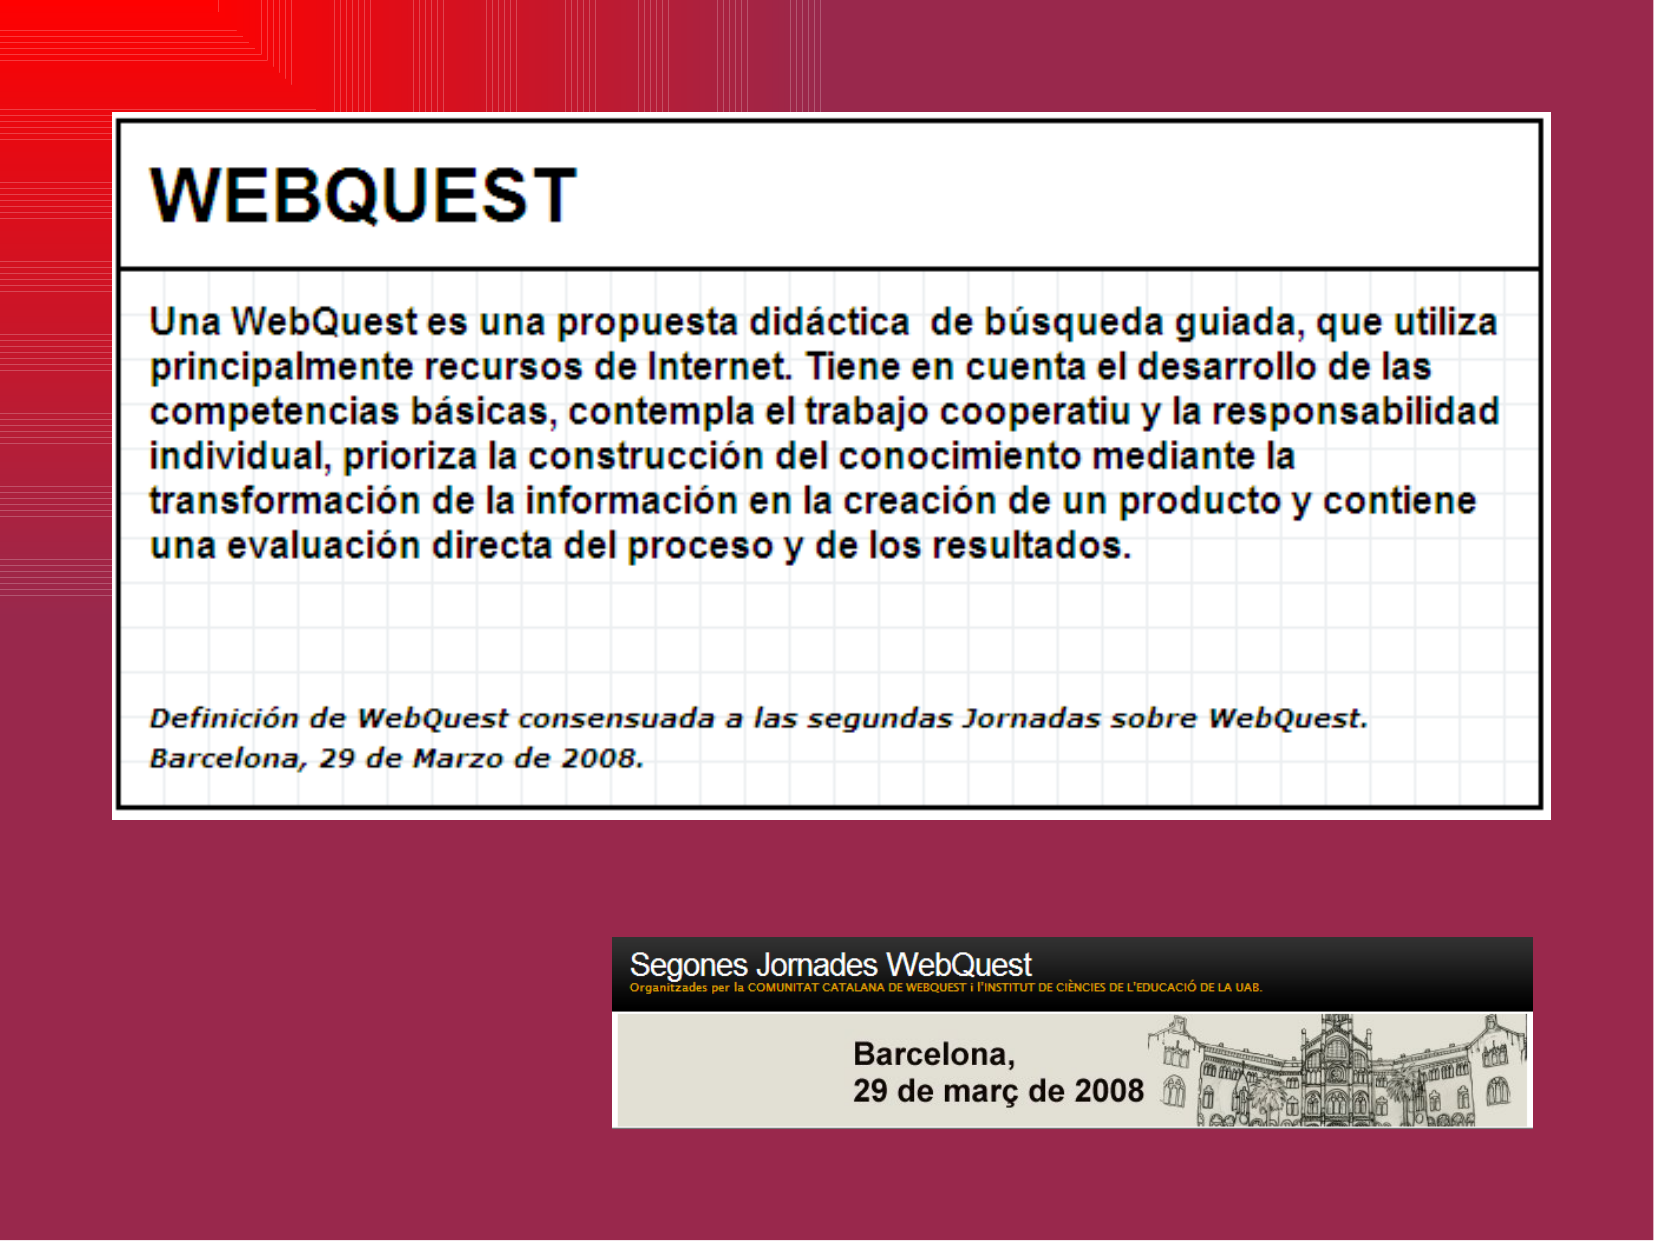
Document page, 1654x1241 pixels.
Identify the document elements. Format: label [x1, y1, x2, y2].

picture [612, 937, 1533, 1129]
picture [112, 112, 1551, 820]
